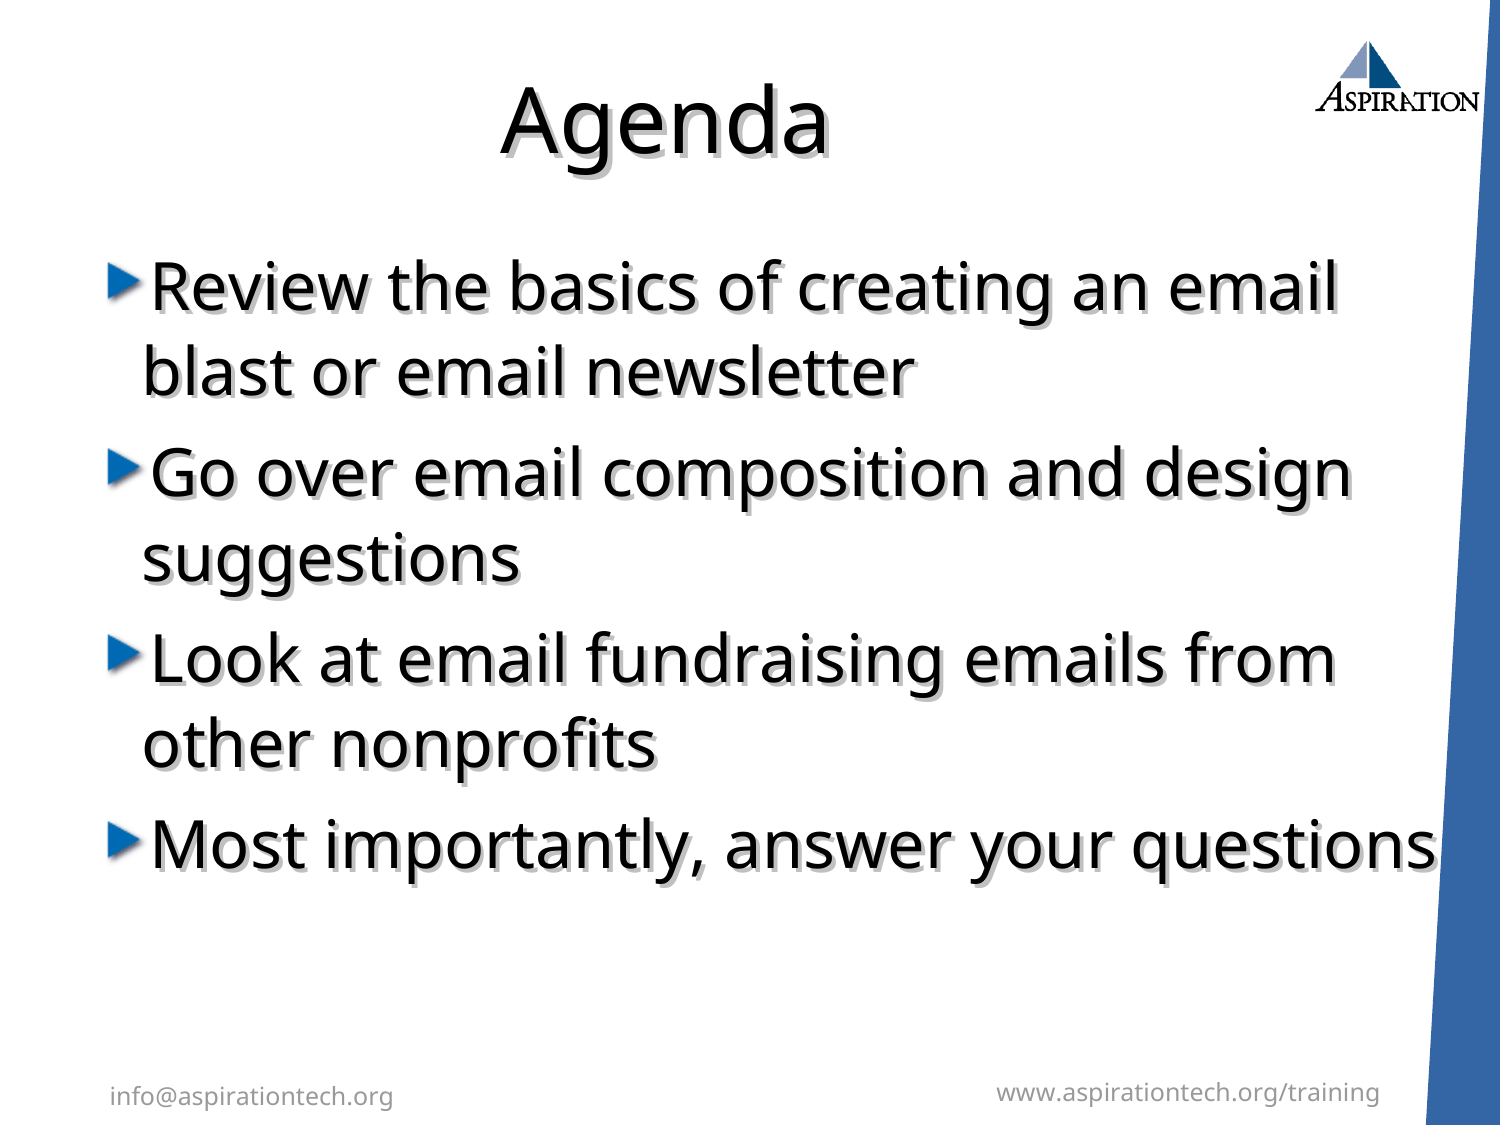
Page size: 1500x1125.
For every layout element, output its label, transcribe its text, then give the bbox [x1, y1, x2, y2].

title Agenda [49, 19, 1284, 206]
picture [1315, 41, 1480, 120]
list Review the basics of creating an email blast or email newsletter Go over email composition and design suggestions Look at email fundraising emails from other nonprofits Most importantly, answer your questions [49, 238, 1447, 892]
